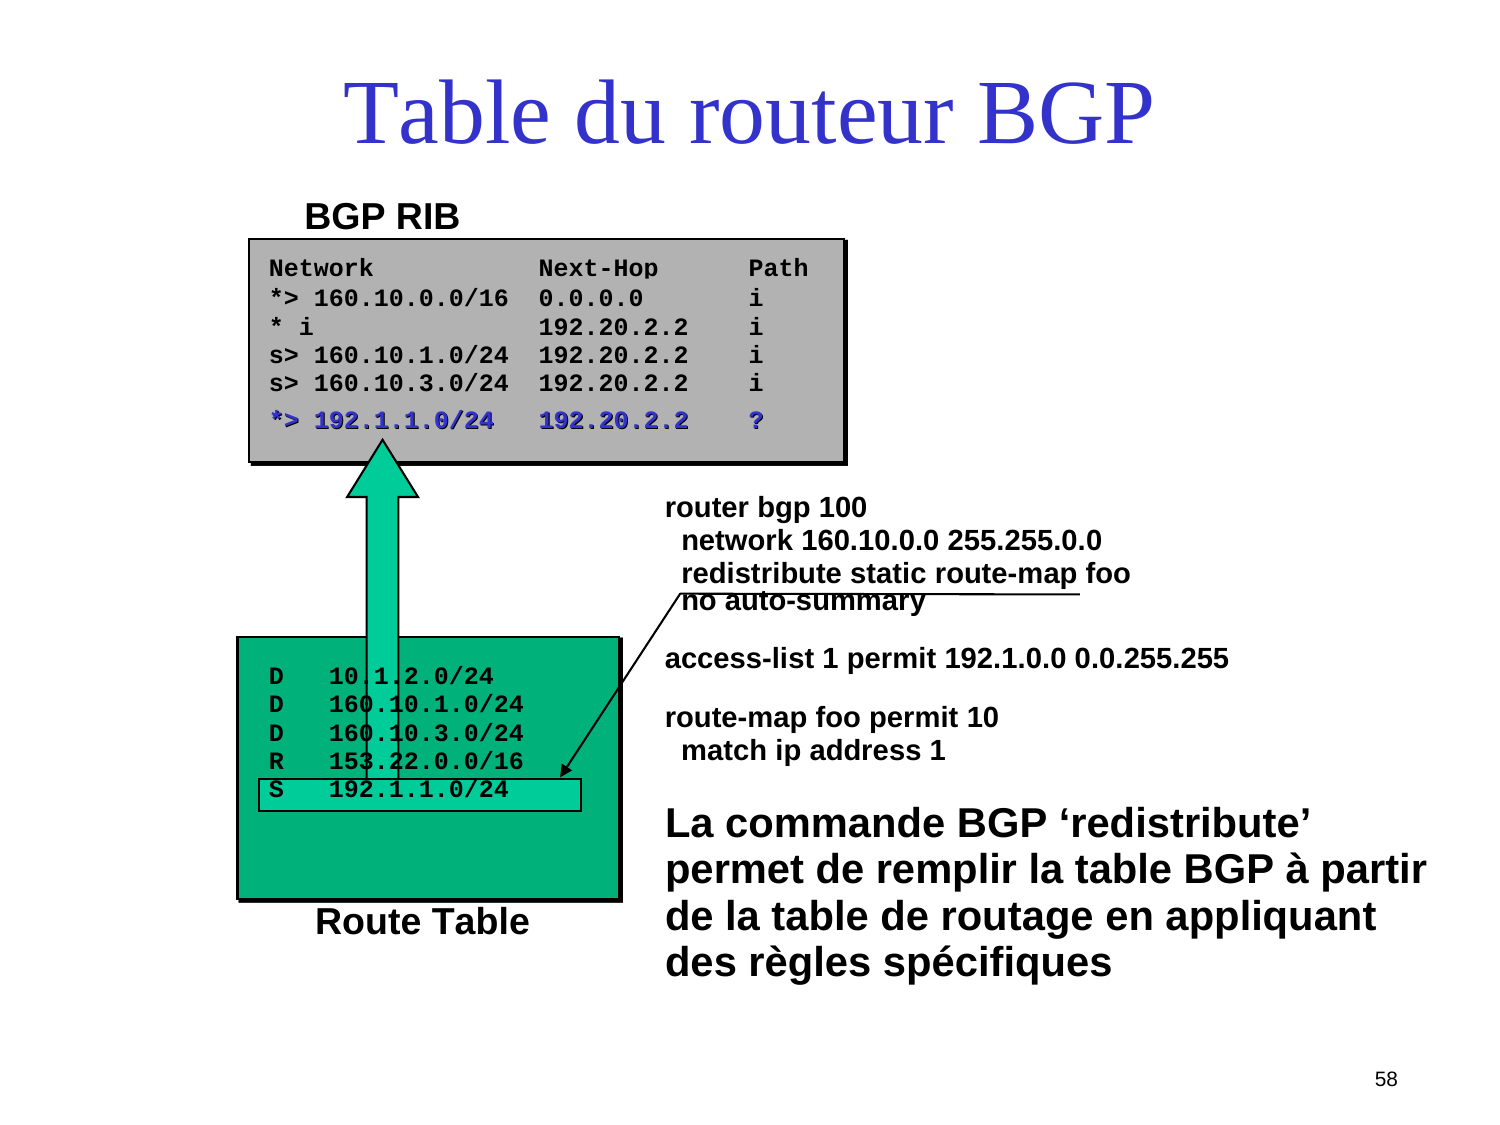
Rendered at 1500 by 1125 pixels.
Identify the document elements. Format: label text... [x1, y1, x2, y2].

text_box router bgp 100 network 160.10.0.0 255.255.0.0 redistribute static route-map foo no auto-summary access-list 1 permit 192.1.0.0 0.0.255.255 route-map foo permit 10 match ip address 1 [650, 483, 1246, 775]
text_box Network Next-Hop Path [254, 248, 824, 293]
text_box BGP RIB [289, 187, 476, 245]
text_box La commande BGP ‘redistribute’ permet de remplir la table BGP à partir de la table de routage en appliquant des règles spécifiques [650, 791, 1458, 1007]
text_box *> 192.1.1.0/24 192.20.2.2 ? [254, 400, 779, 437]
text_box [237, 636, 620, 899]
text_box D 10.1.2.0/24 D 160.10.1.0/24 D 160.10.3.0/24 R 153.22.0.0/16 S 192.1.1.0/24 [254, 656, 539, 813]
text_box *> 160.10.0.0/16 0.0.0.0 i * i 192.20.2.2 i s> 160.10.1.0/24 192.20.2.2 i s> 160.10.3.0/24 192.20.2.2 i [254, 278, 779, 400]
text_box [249, 238, 845, 463]
text_box Route Table [300, 892, 545, 951]
title Table du routeur BGP [112, 37, 1388, 188]
